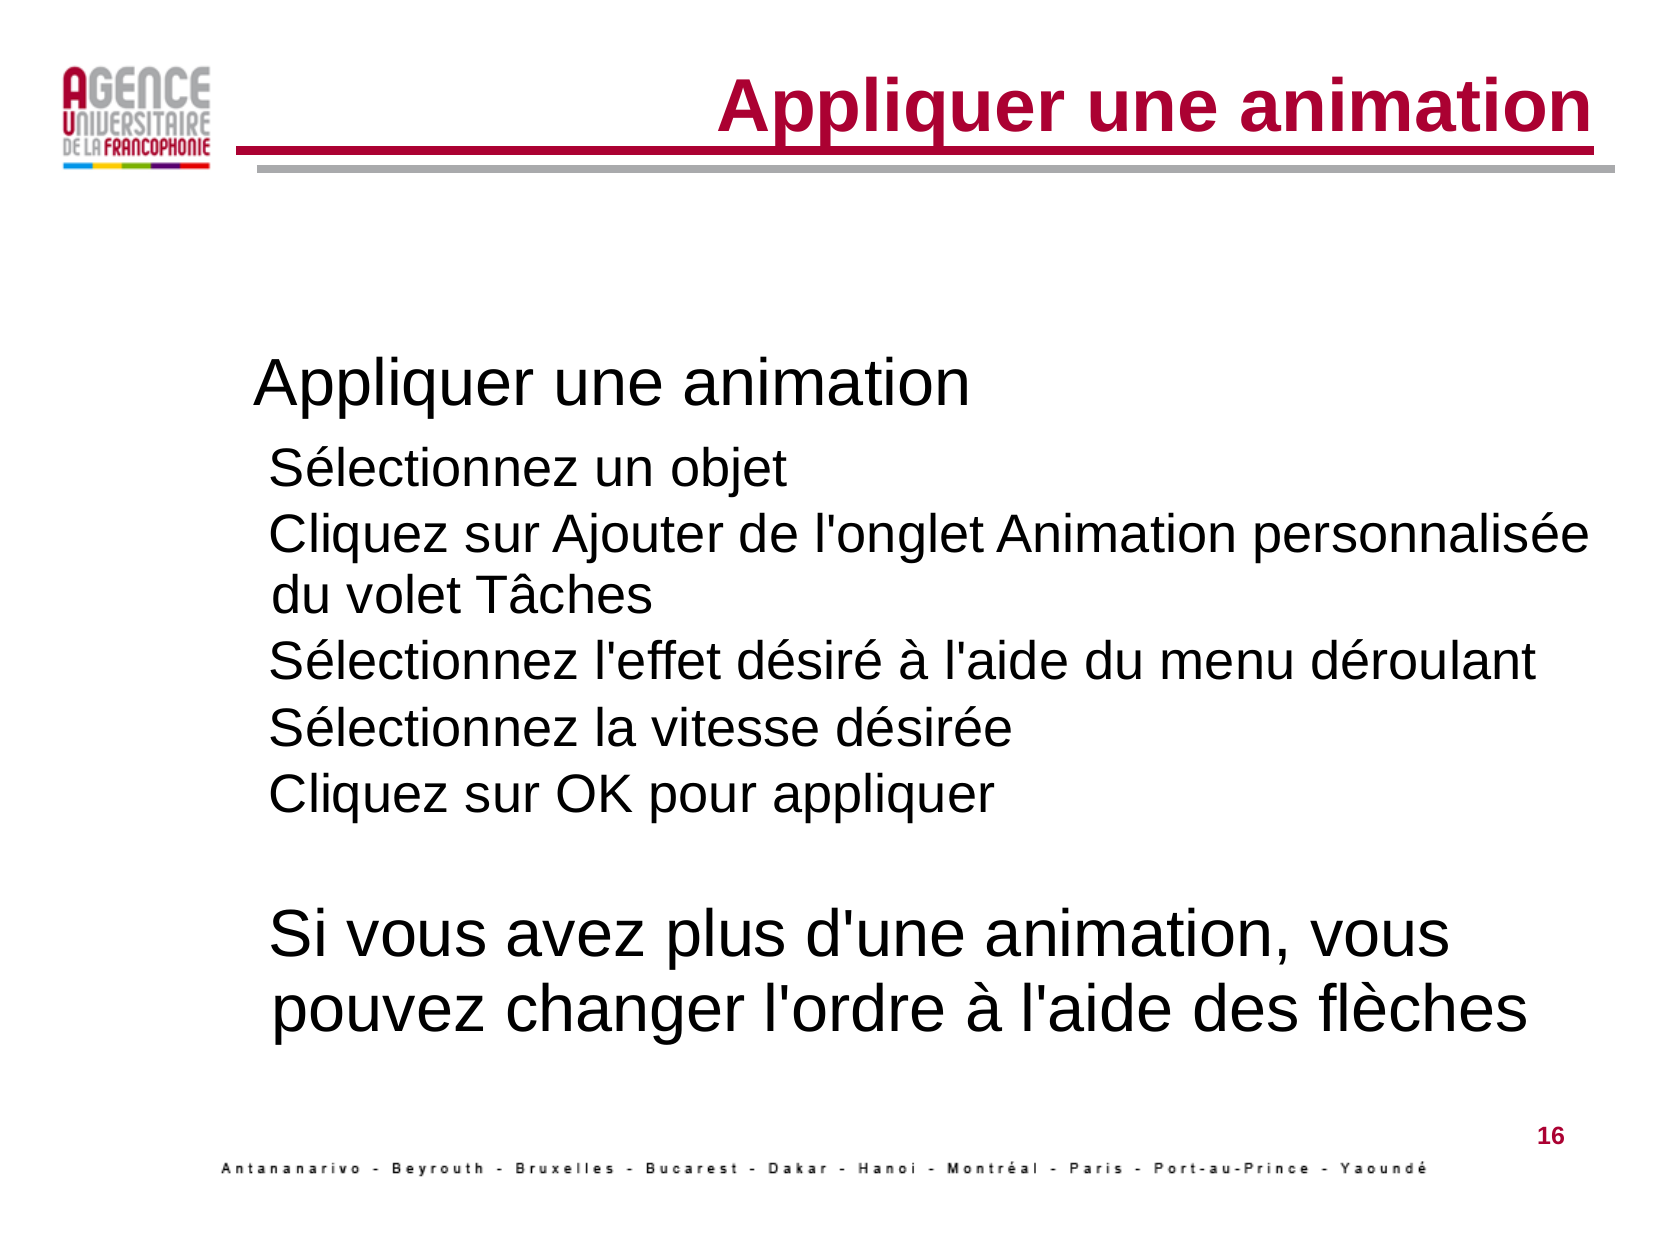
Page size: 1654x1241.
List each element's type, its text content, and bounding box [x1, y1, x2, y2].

subtitle Appliquer une animation Sélectionnez un objet Cliquez sur Ajouter de l'onglet Animation personnalisée du volet Tâches Sélectionnez l'effet désiré à l'aide du menu déroulant Sélectionnez la vitesse désirée Cliquez sur OK pour appliquer Si vous avez plus d'une animation, vous pouvez changer l'ordre à l'aide des flèches [236, 248, 1625, 1142]
picture [29, 29, 1625, 1241]
title Appliquer une animation [236, 63, 1595, 148]
